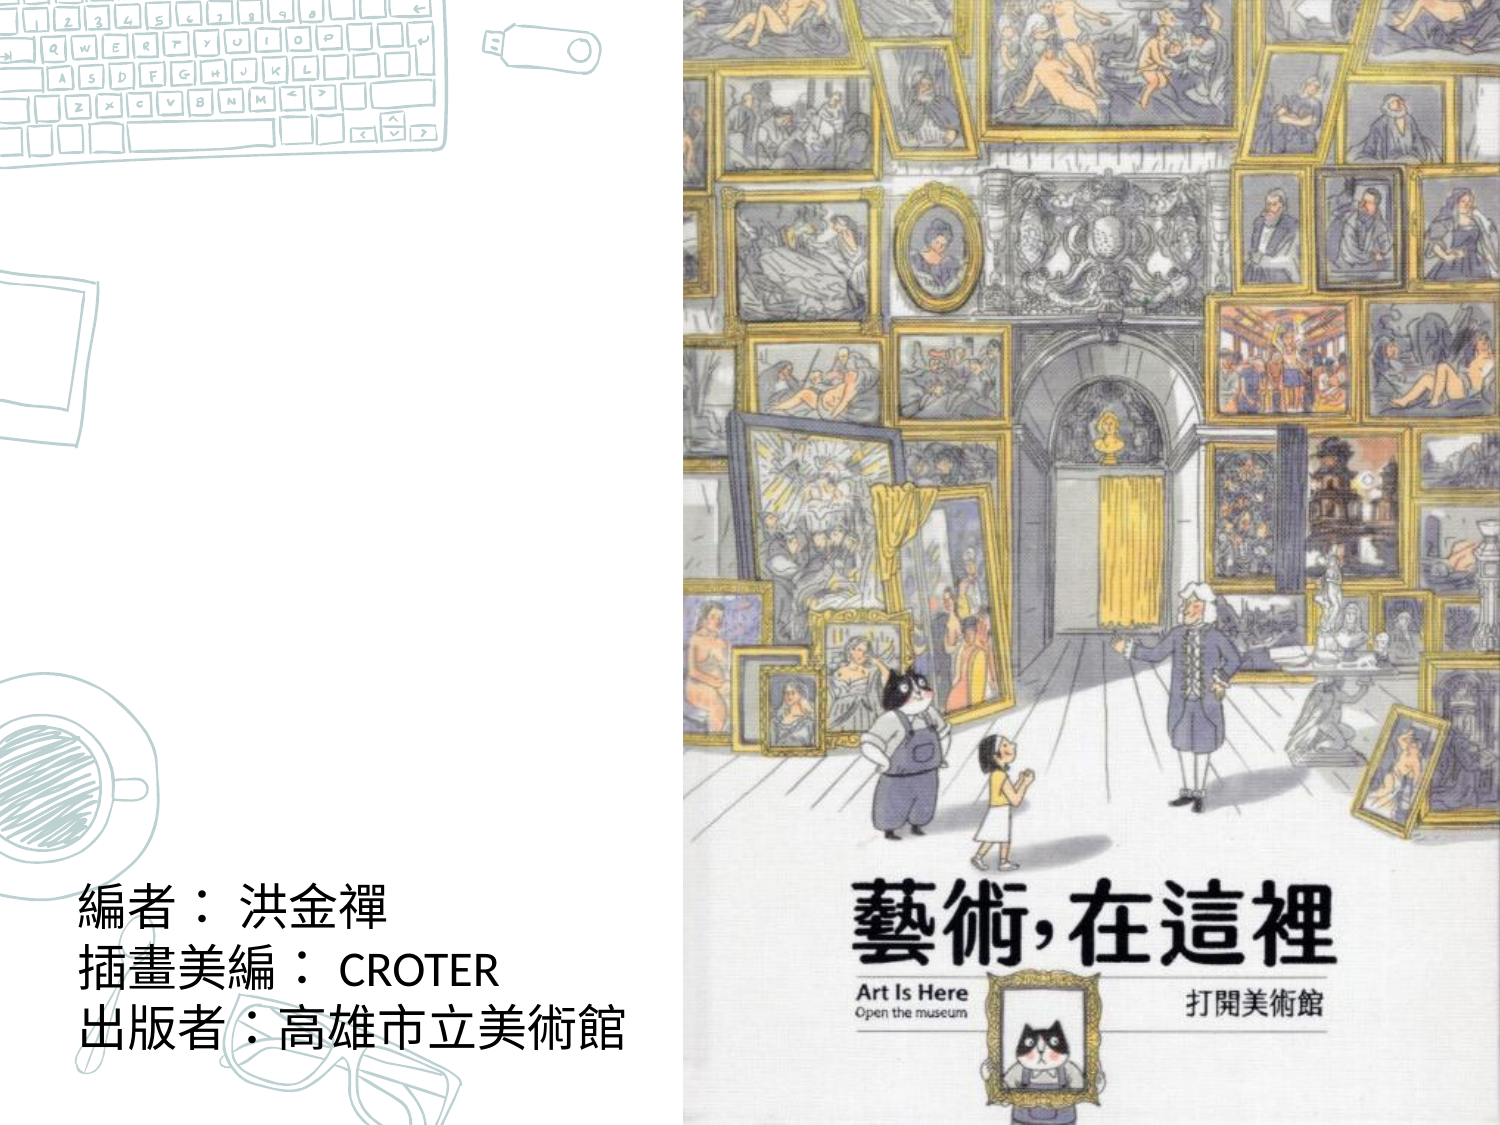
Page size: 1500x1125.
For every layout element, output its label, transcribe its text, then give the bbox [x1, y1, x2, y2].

list 編者： 洪金禪 插畫美編：CROTER 出版者：高雄市立美術館 [41, 359, 683, 1125]
picture [683, 0, 1500, 1125]
